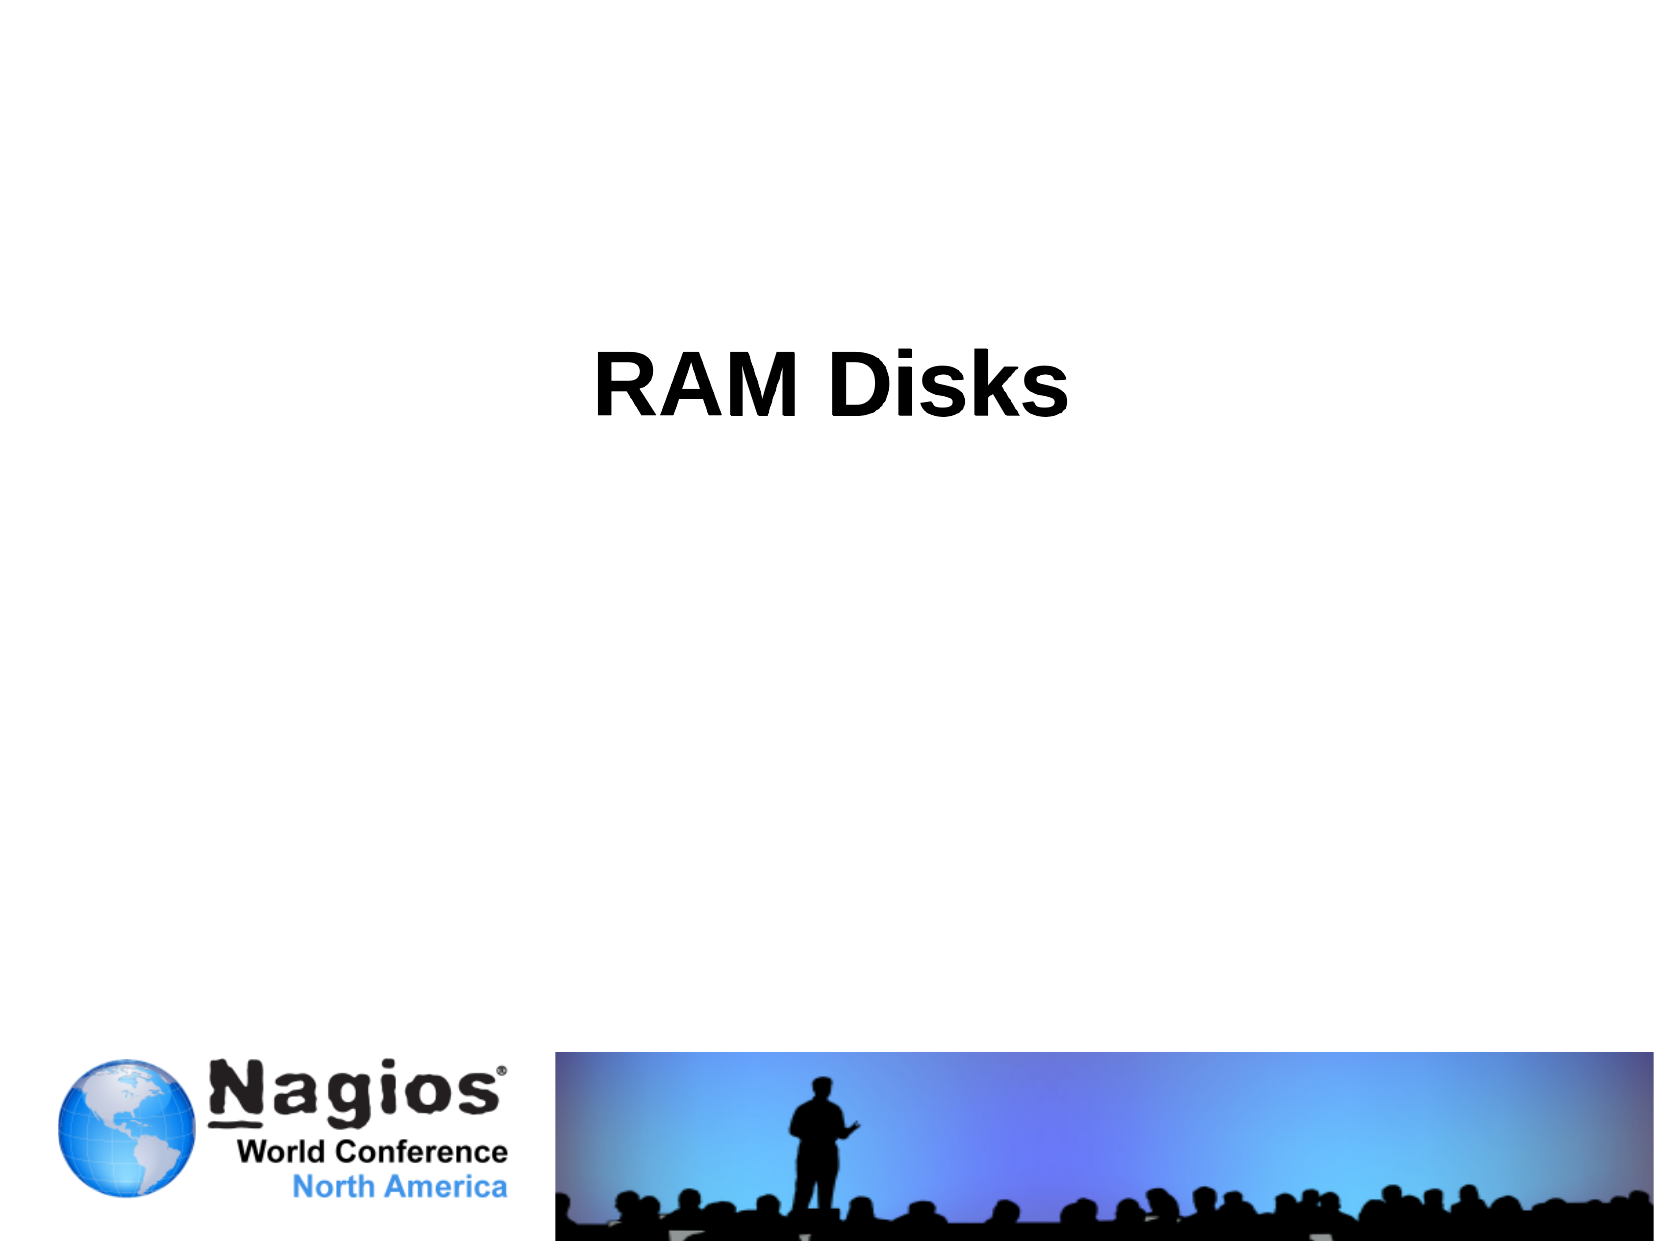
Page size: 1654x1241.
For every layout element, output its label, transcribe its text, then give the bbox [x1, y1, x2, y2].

picture [555, 1052, 1654, 1241]
picture [58, 1058, 509, 1228]
title RAM Disks [87, 280, 1576, 488]
